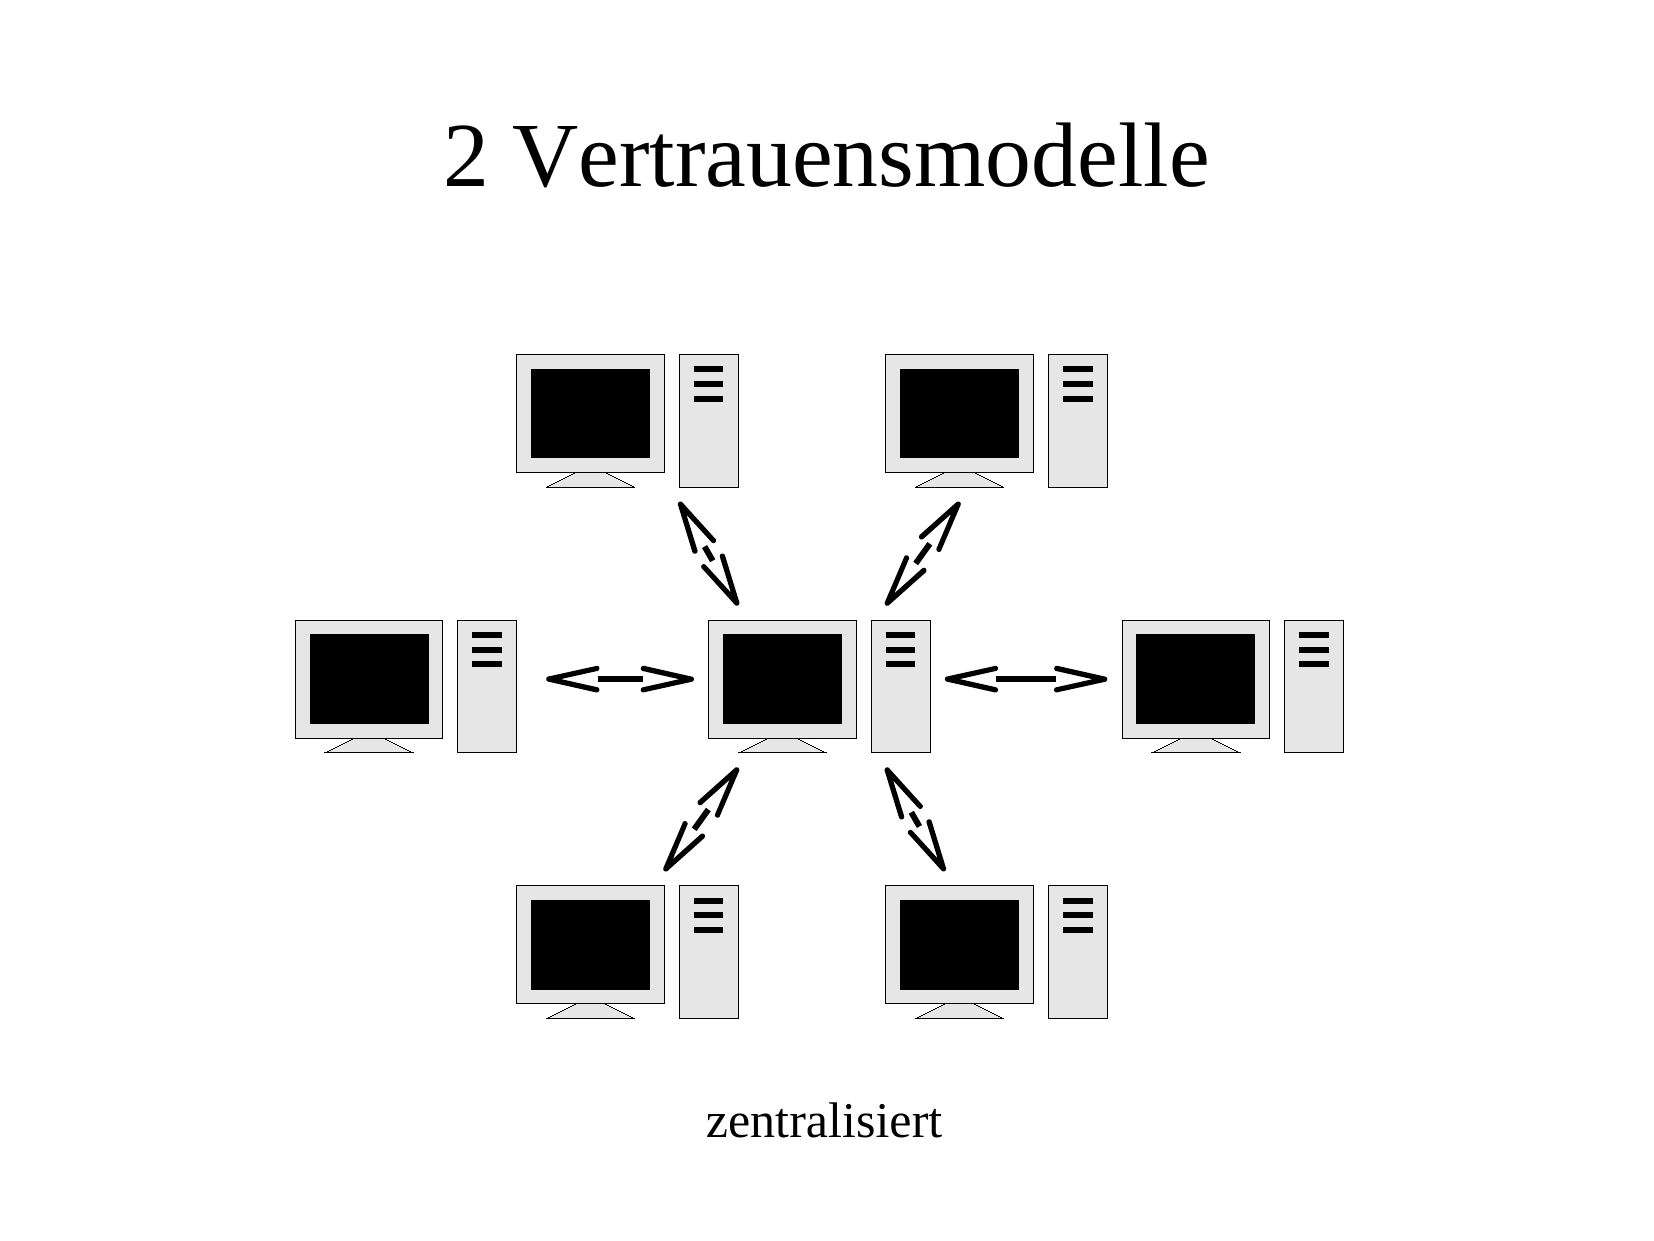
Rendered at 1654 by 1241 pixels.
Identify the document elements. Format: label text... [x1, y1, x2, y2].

text_box [871, 620, 931, 753]
text_box [679, 354, 739, 488]
text_box [516, 354, 665, 488]
text_box [1048, 354, 1108, 488]
text_box [295, 620, 443, 753]
text_box [457, 620, 517, 753]
text_box [885, 354, 1034, 488]
text_box zentralisiert [705, 1092, 937, 1148]
text_box [516, 885, 665, 1019]
text_box [1284, 620, 1344, 753]
text_box [708, 620, 857, 753]
text_box [885, 885, 1034, 1019]
title 2 Vertrauensmodelle [121, 102, 1534, 311]
text_box [1048, 885, 1108, 1019]
text_box [1122, 620, 1270, 753]
text_box [679, 885, 739, 1019]
